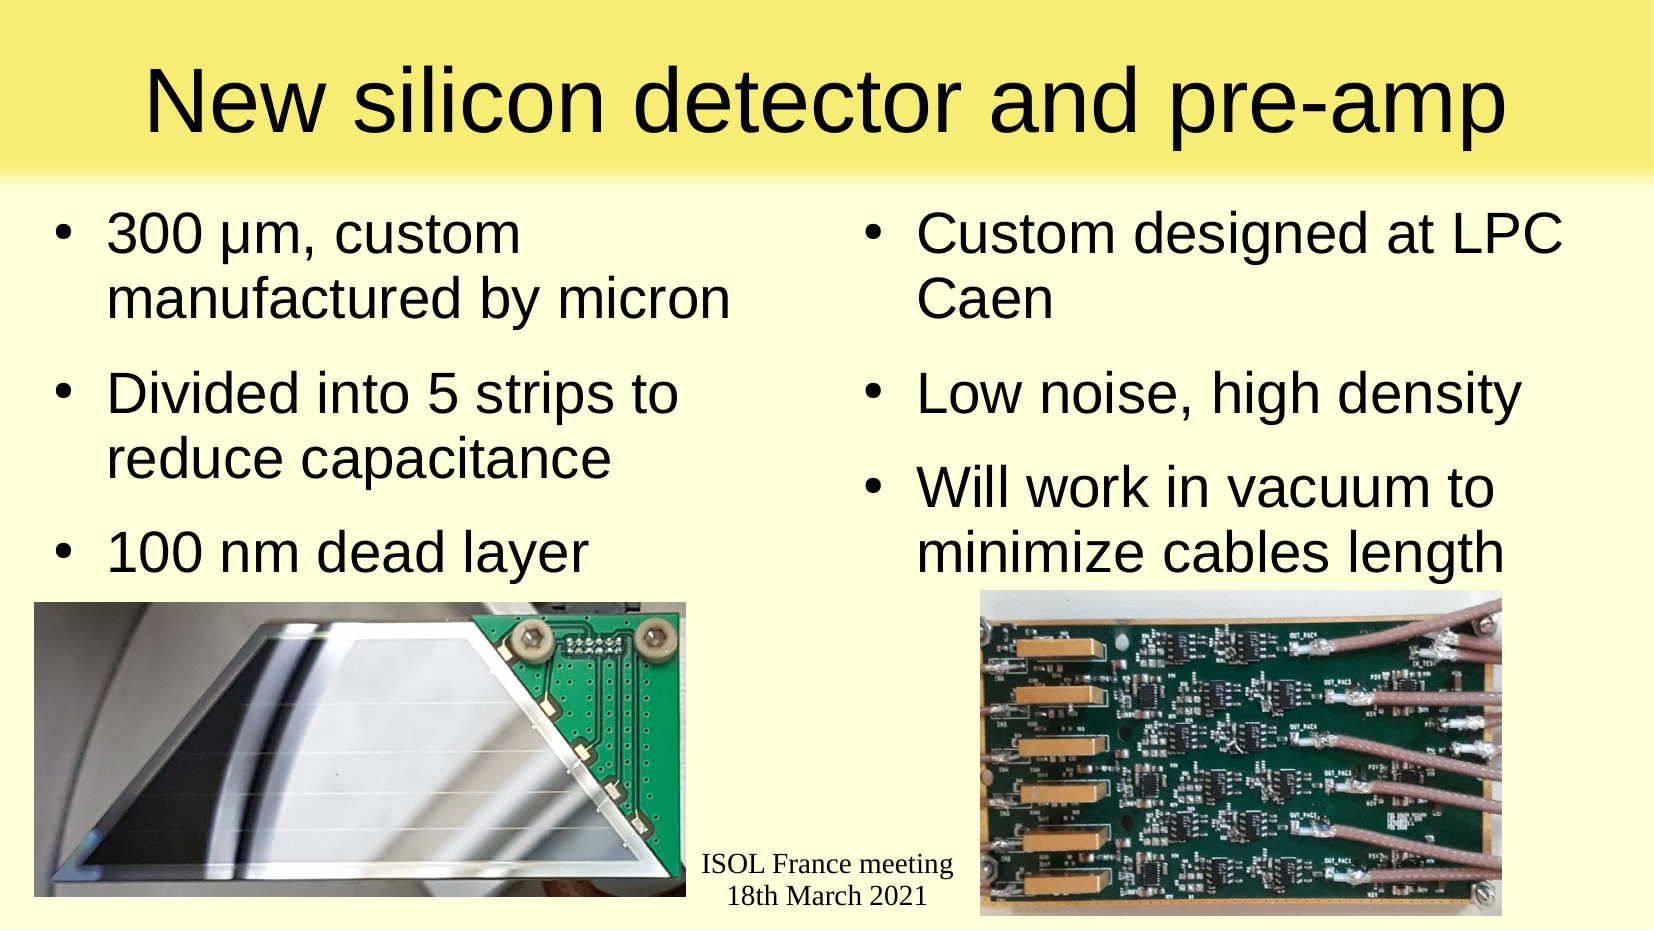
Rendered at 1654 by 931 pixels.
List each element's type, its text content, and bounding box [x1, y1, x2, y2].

list 300 μm, custom manufactured by micron Divided into 5 strips to reduce capacitance 100 nm dead layer [35, 200, 809, 804]
title New silicon detector and pre-amp [82, 37, 1571, 166]
picture [980, 590, 1502, 916]
picture [34, 602, 686, 897]
list Custom designed at LPC Caen Low noise, high density Will work in vacuum to minimize cables length [845, 200, 1630, 650]
